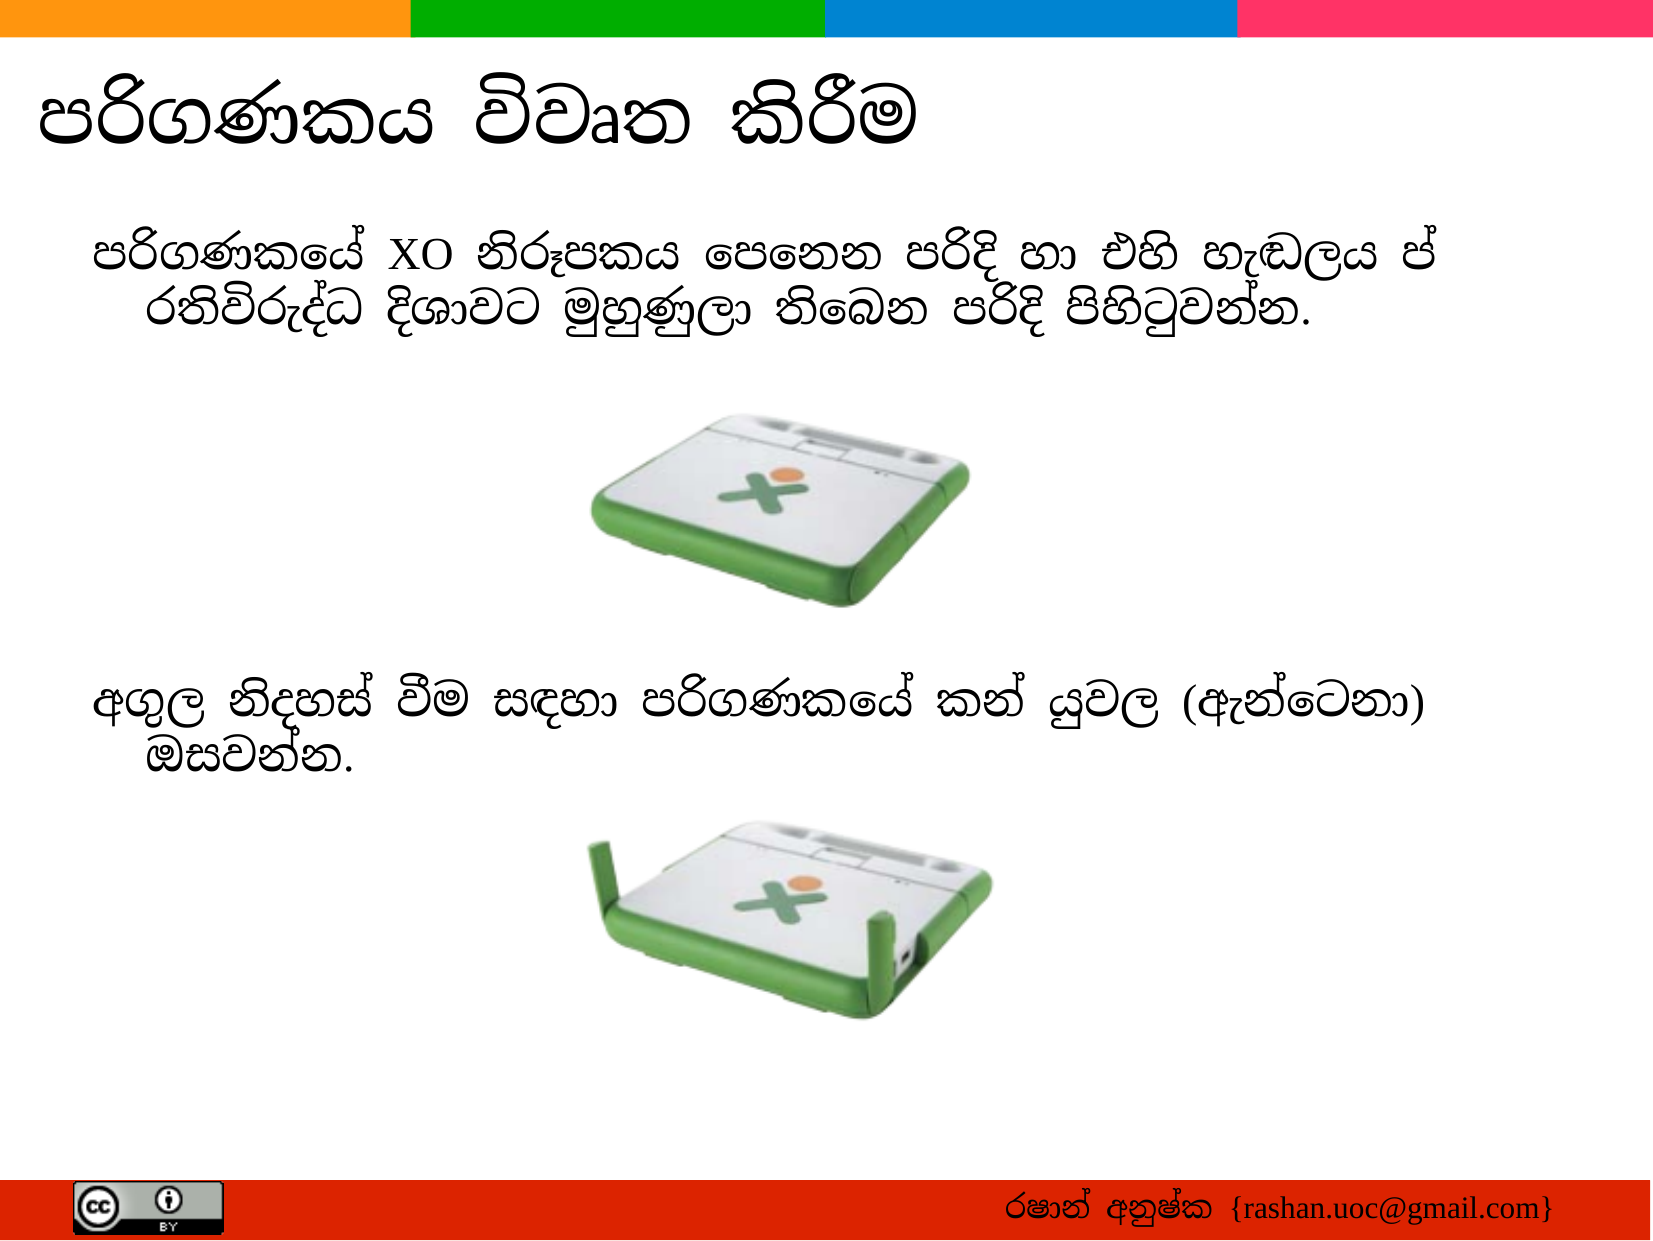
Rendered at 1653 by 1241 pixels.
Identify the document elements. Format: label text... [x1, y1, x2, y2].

list පරිගණකයේ XO නිරූපකය පෙනෙන පරිදි හා එහි හැඬලය ප්‍රතිවිරුද්ධ දිශාවට මුහුණුලා තිබෙන පරිදි පිහිටුවන්න. අගුල නිදහස් වීම සඳහා පරිගණකයේ කන් යුවල (ඇන්ටෙනා) ඔසවන්න. [75, 225, 1575, 1112]
title පරිගණකය විවෘත කිරීම [37, 61, 1613, 170]
picture [73, 1181, 224, 1235]
picture [525, 754, 1059, 1088]
